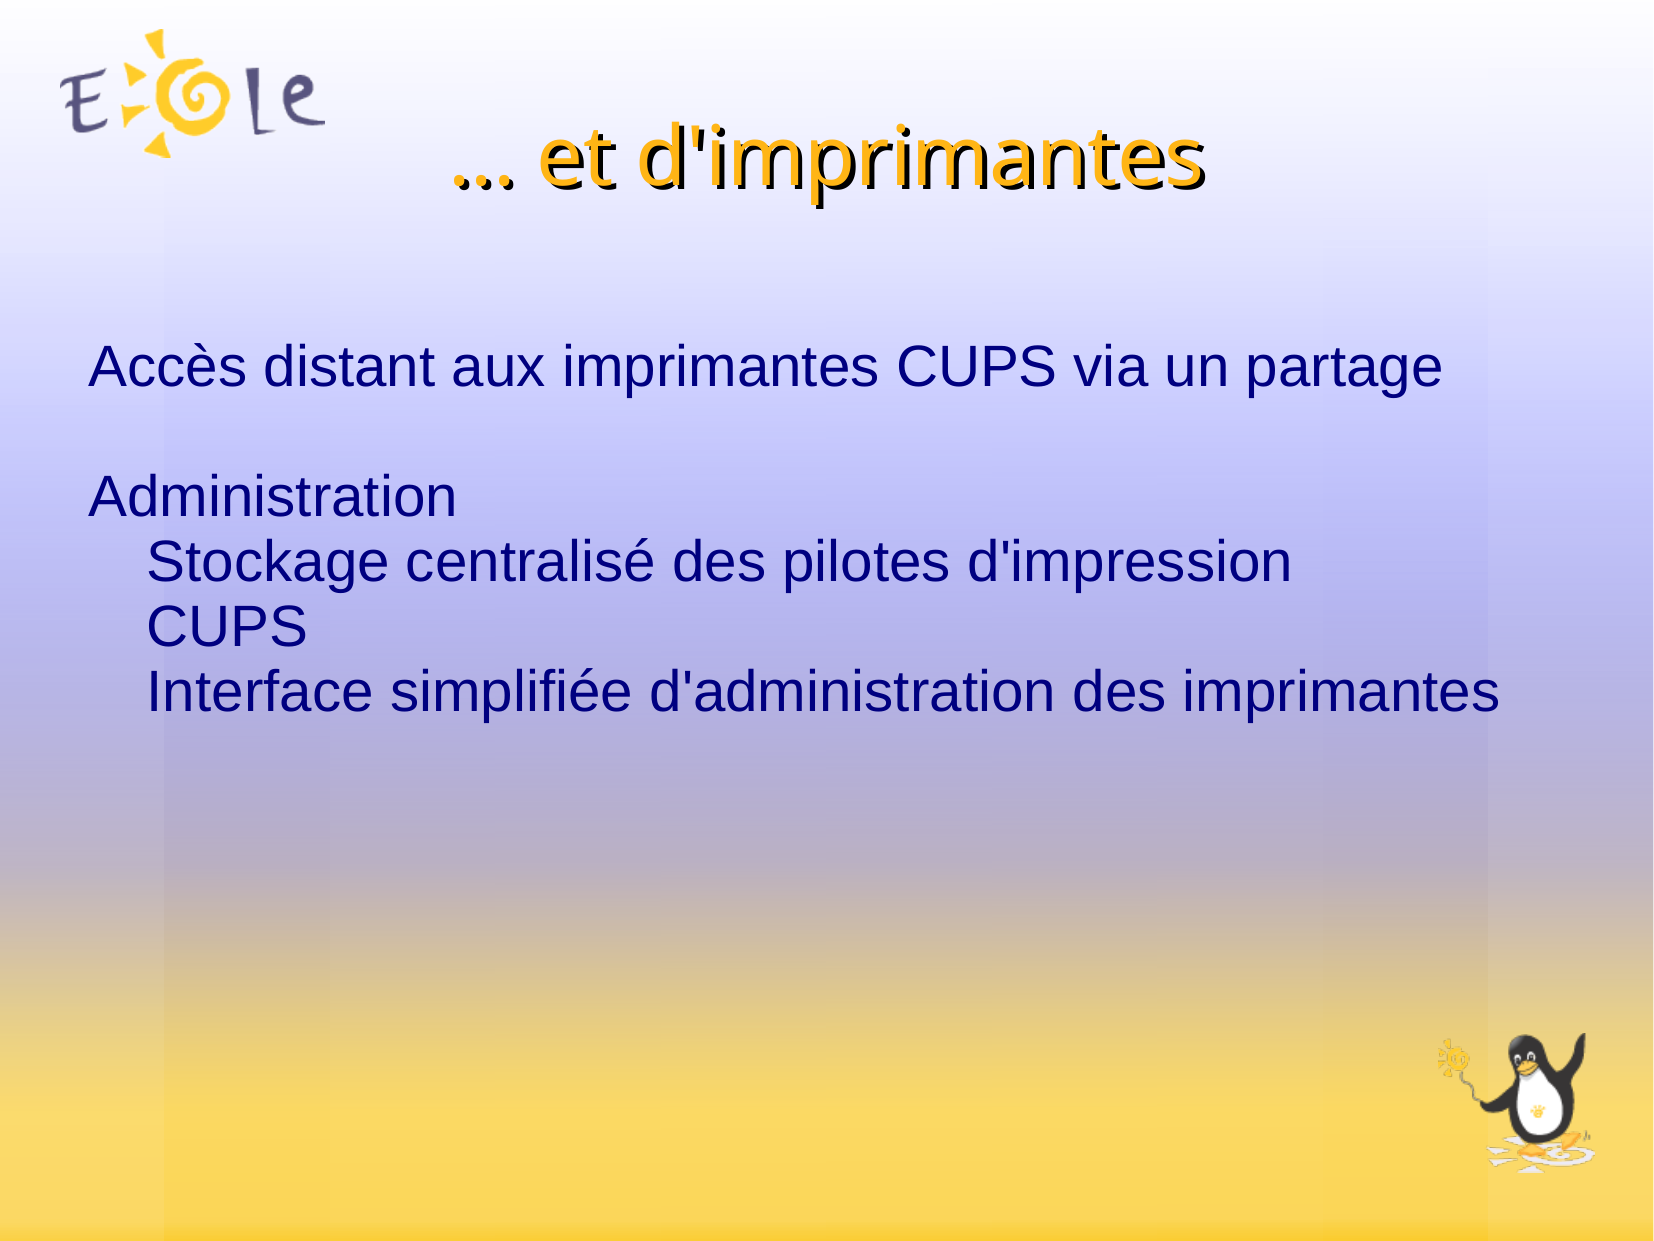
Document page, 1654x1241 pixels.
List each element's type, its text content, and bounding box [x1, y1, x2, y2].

picture [0, 0, 1654, 1241]
text_box Accès distant aux imprimantes CUPS via un partage Administration Stockage centralisé des pilotes d'impression CUPS Interface simplifiée d'administration des imprimantes [88, 290, 1565, 768]
title ... et d'imprimantes [82, 49, 1571, 257]
